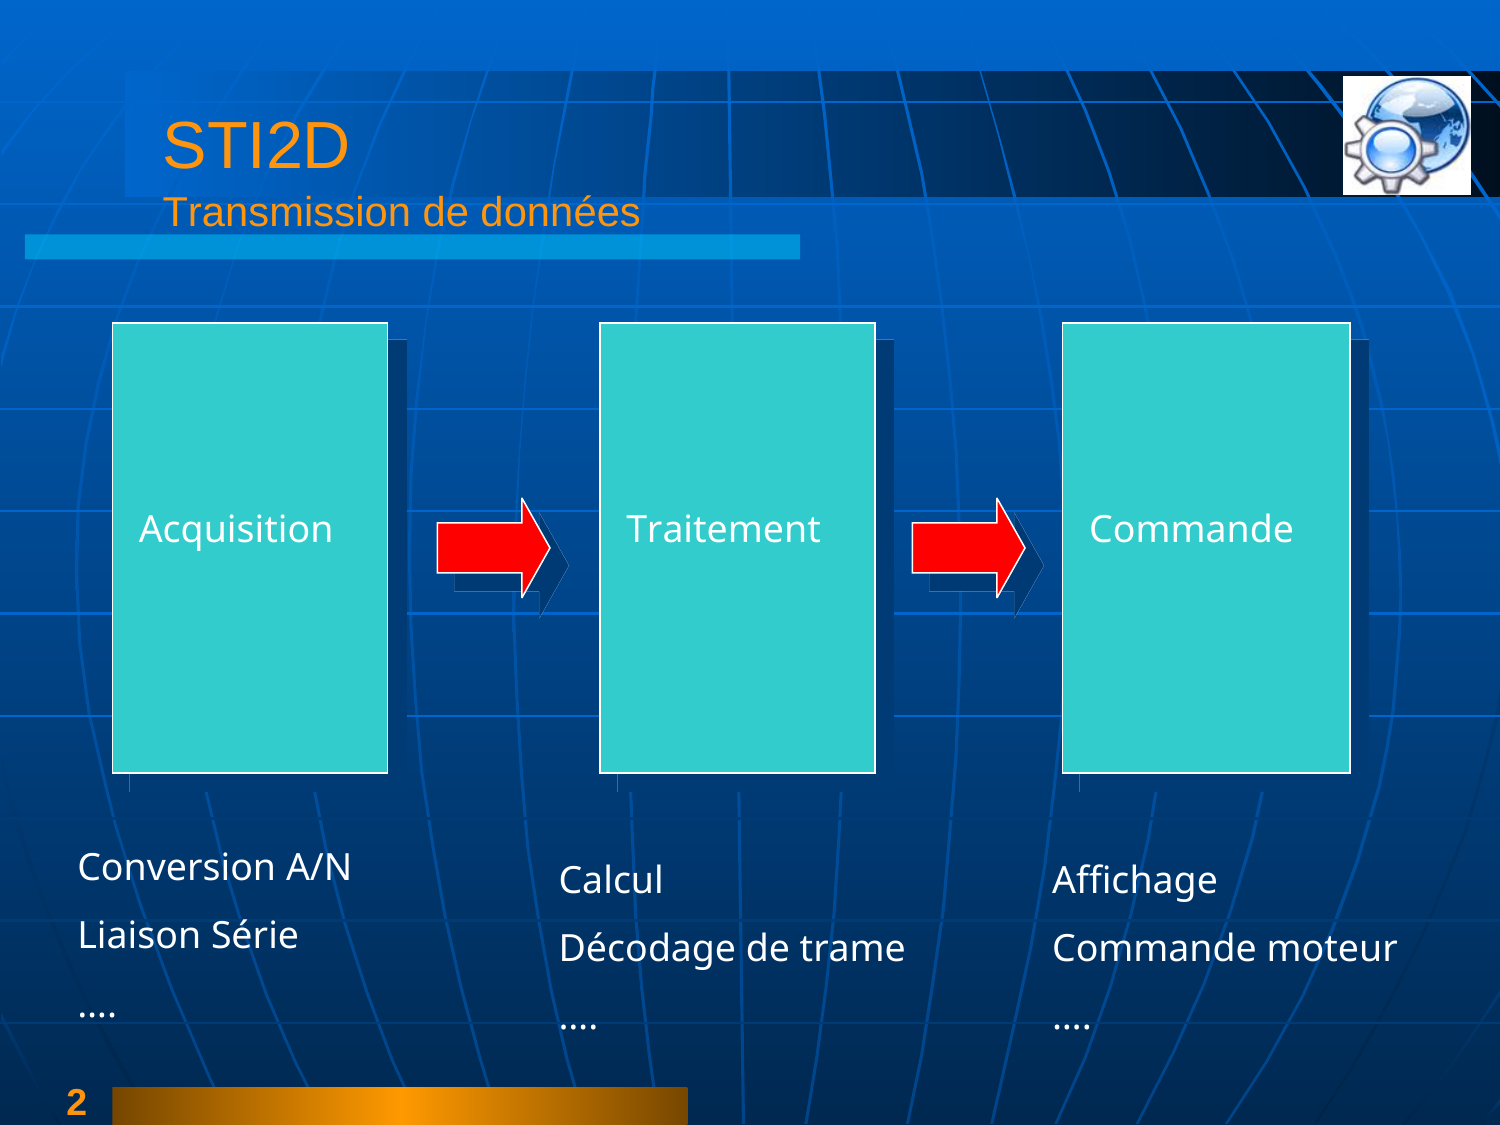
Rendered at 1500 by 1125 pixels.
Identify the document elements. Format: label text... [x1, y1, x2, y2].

text_box [112, 322, 388, 773]
text_box [1062, 322, 1351, 773]
picture [1343, 76, 1471, 195]
text_box Acquisition [123, 497, 365, 559]
text_box Calcul Décodage de trame …. [543, 847, 957, 1046]
text_box [437, 497, 550, 598]
text_box Commande [1074, 497, 1327, 559]
text_box [599, 322, 875, 773]
text_box Affichage Commande moteur …. [1037, 847, 1450, 1046]
text_box [912, 497, 1026, 598]
text_box Conversion A/N Liaison Série …. [62, 835, 388, 1033]
text_box Traitement [611, 497, 853, 559]
